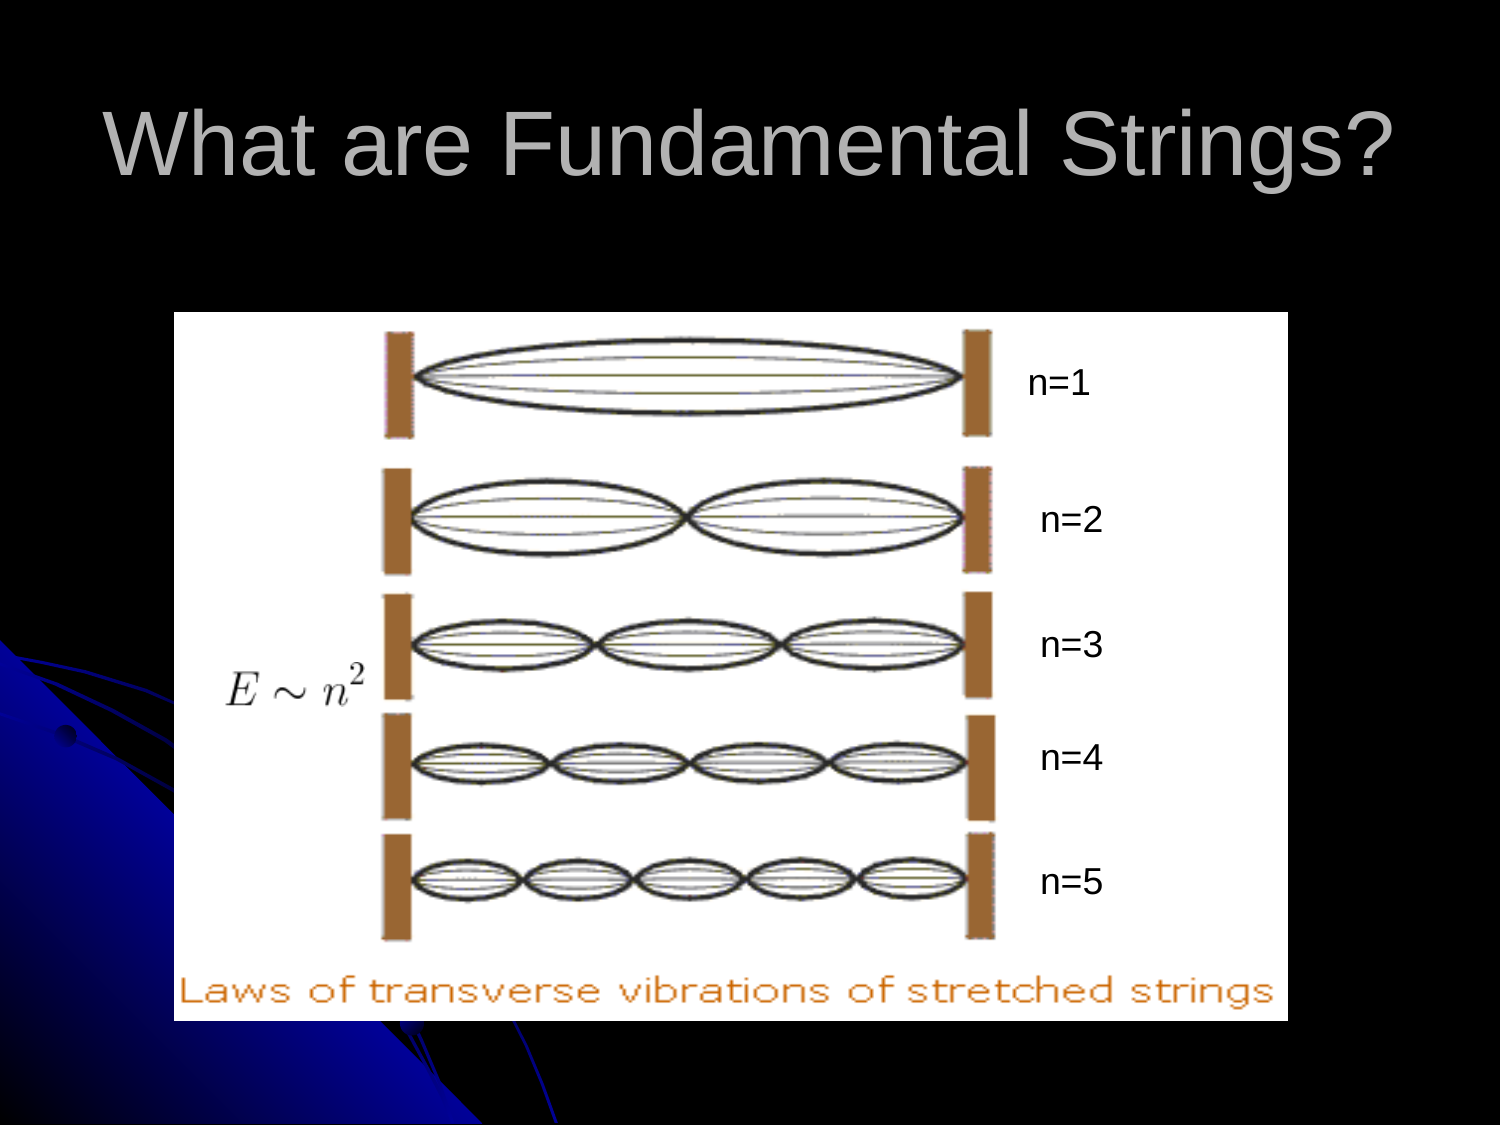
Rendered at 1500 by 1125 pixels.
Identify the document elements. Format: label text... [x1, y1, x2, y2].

title What are Fundamental Strings? [75, 45, 1426, 233]
text_box n=4 [1025, 724, 1119, 786]
text_box n=5 [1025, 849, 1119, 911]
text_box n=3 [1025, 612, 1119, 673]
text_box n=1 [1012, 349, 1106, 411]
text_box n=2 [1025, 487, 1119, 548]
picture [174, 312, 1288, 1021]
